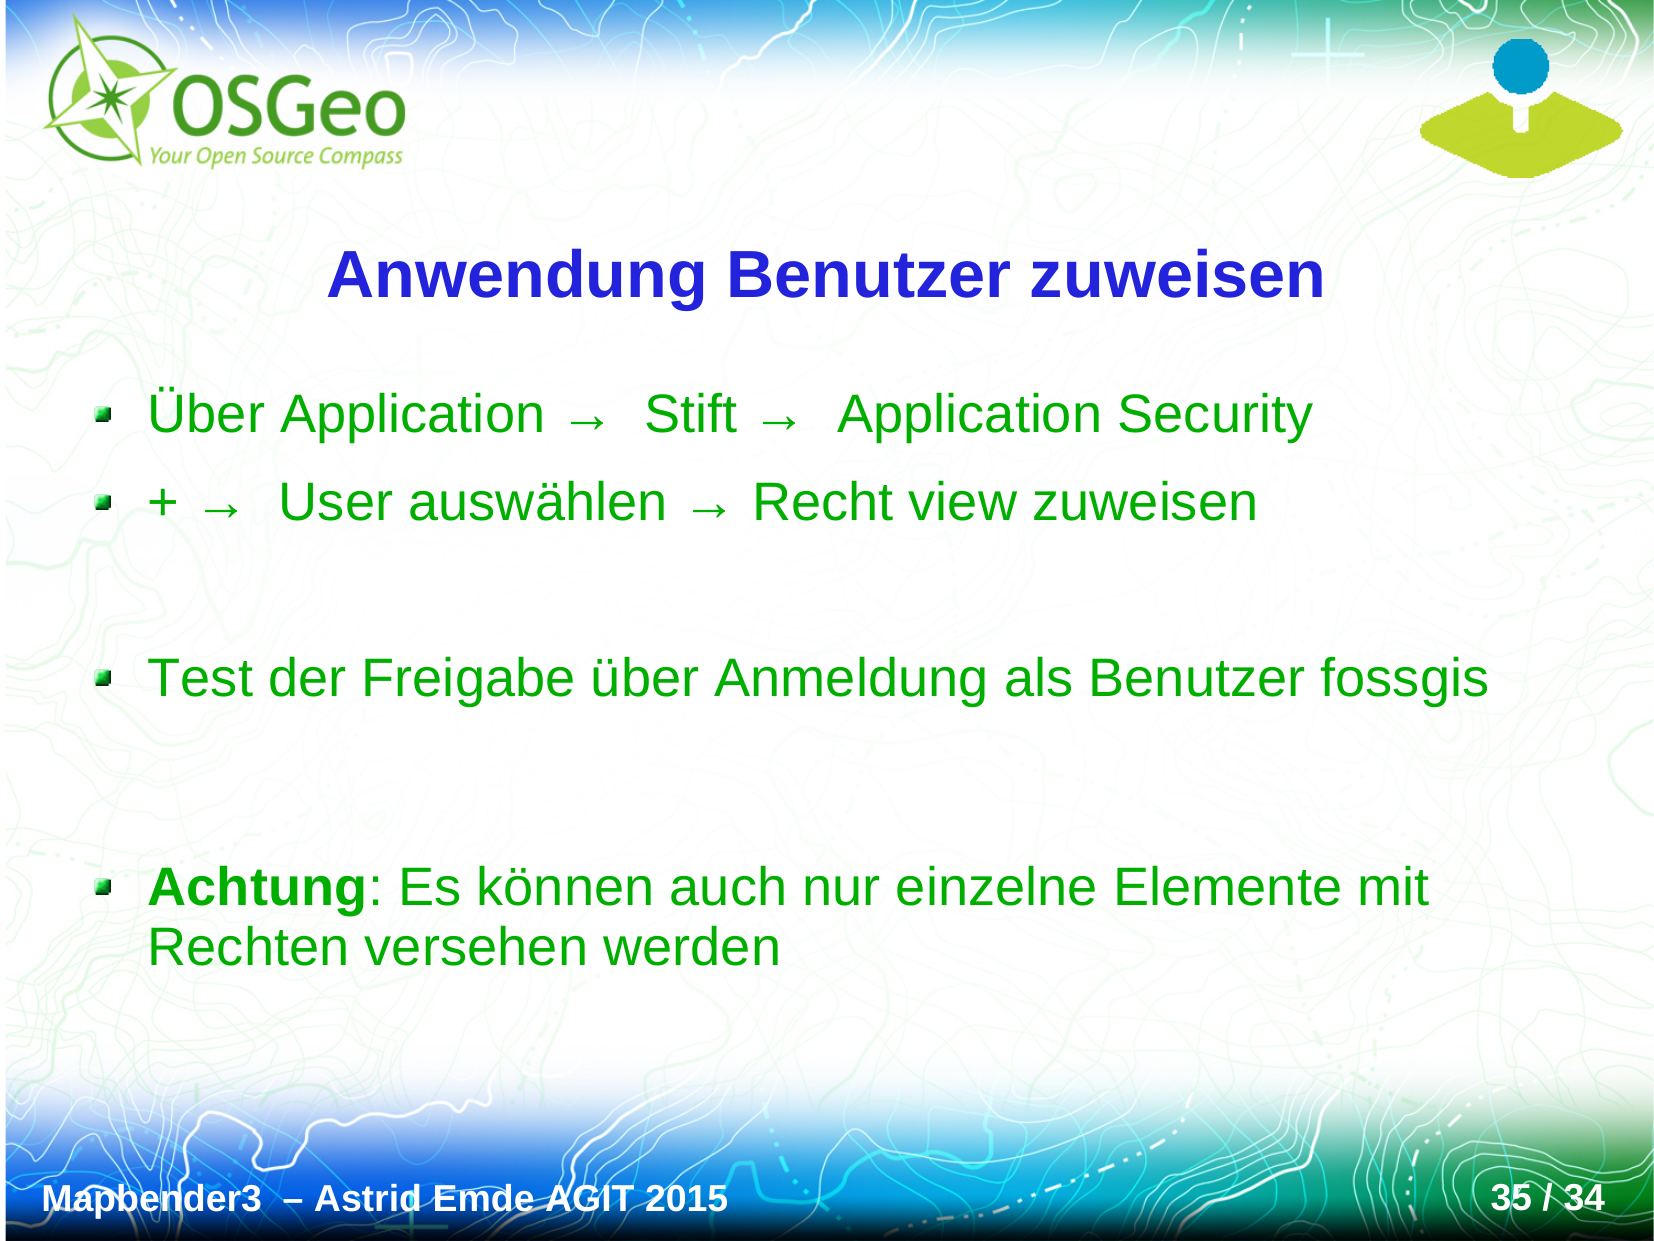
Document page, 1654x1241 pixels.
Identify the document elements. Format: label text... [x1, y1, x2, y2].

list Über Application → Stift → Application Security + → User auswählen → Recht view zuweisen Test der Freigabe über Anmeldung als Benutzer fossgis Achtung: Es können auch nur einzelne Elemente mit Rechten versehen werden [76, 383, 1565, 1188]
title Anwendung Benutzer zuweisen [82, 208, 1571, 342]
picture [5, 0, 1654, 1241]
